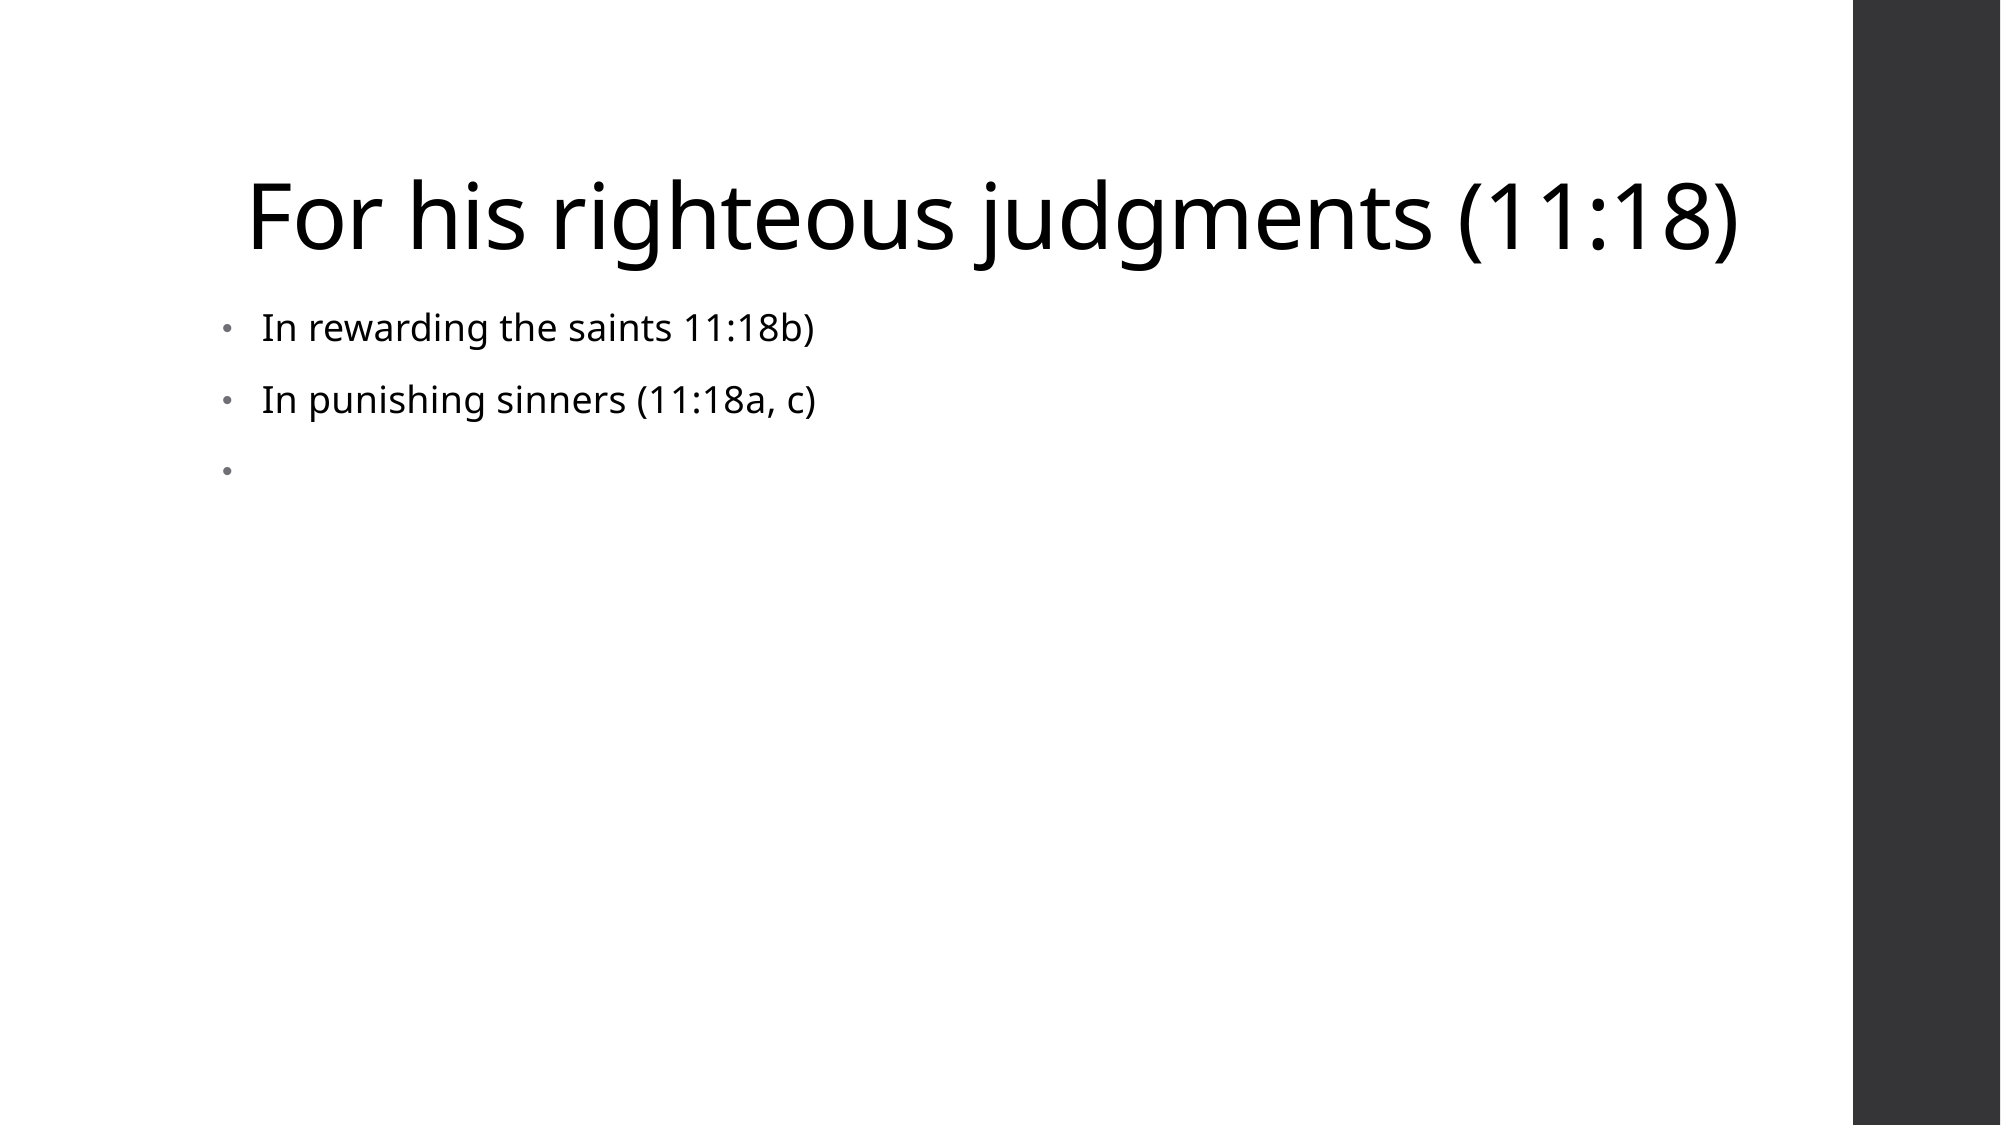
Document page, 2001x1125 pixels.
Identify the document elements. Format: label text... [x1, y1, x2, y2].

title For his righteous judgments (11:18) [206, 60, 1797, 278]
list In rewarding the saints 11:18b) In punishing sinners (11:18a, c) [206, 299, 1617, 1014]
